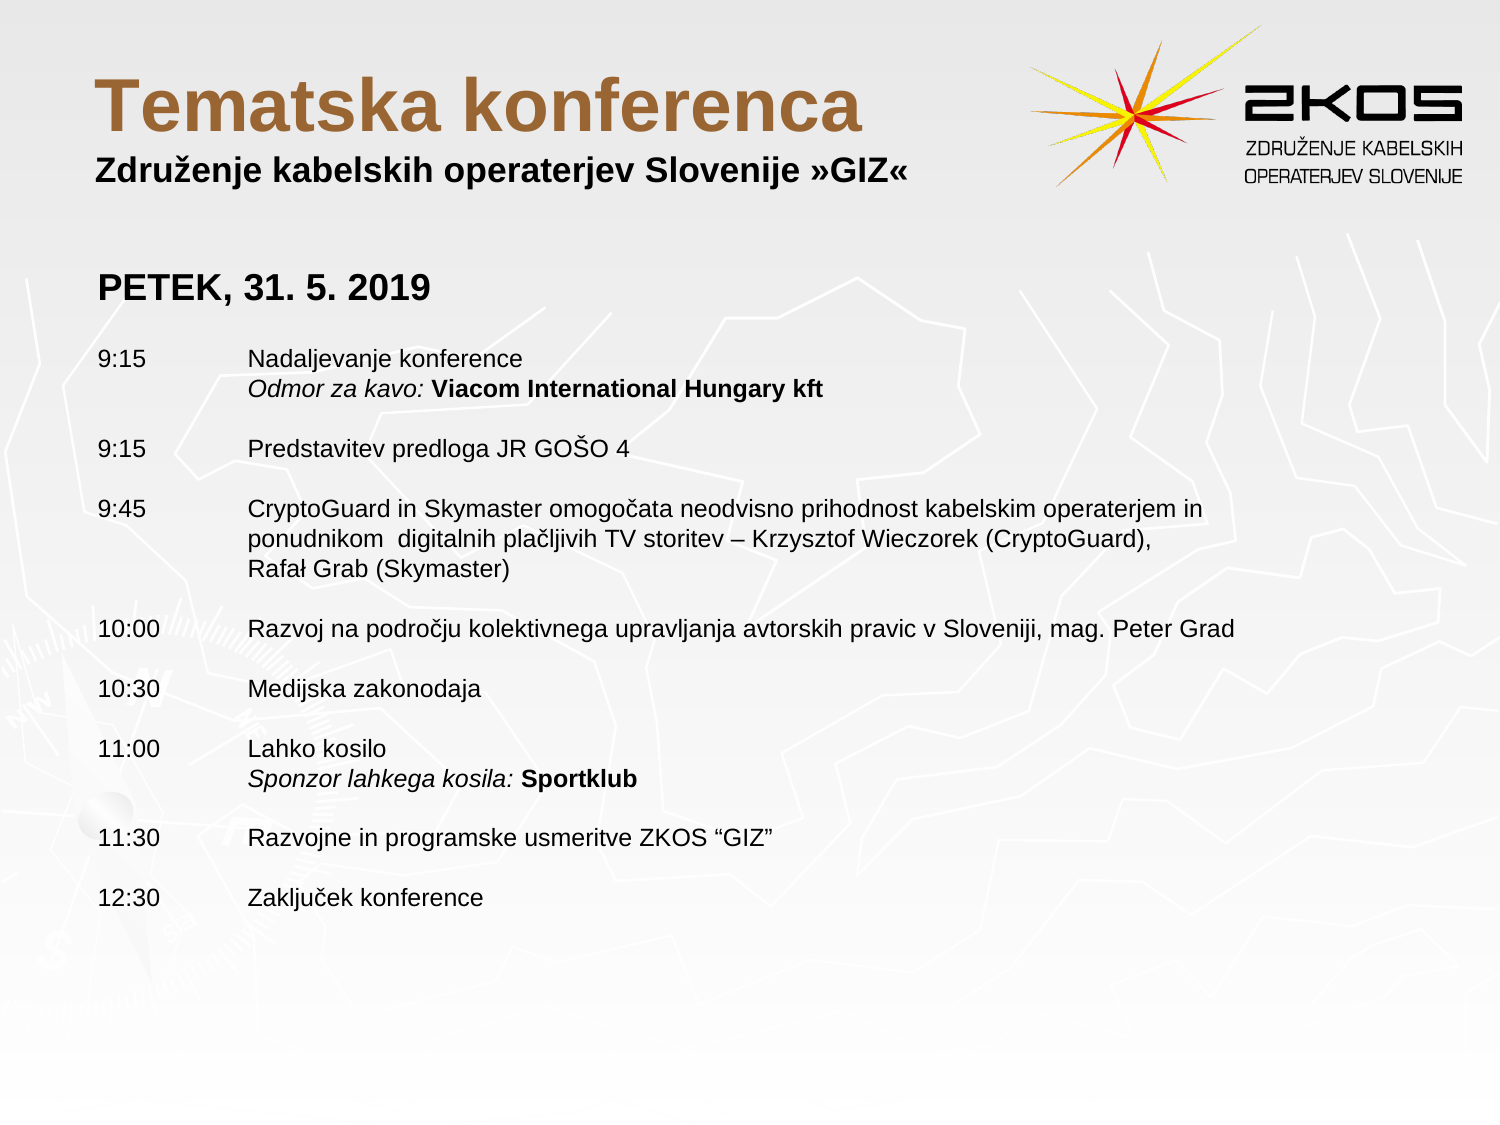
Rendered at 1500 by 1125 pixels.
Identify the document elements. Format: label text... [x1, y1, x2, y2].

picture [1021, 18, 1471, 194]
text_box PETEK, 31. 5. 2019 9:15 Nadaljevanje konference Odmor za kavo: Viacom International Hungary kft 9:15 Predstavitev predloga JR GOŠO 4 9:45 CryptoGuard in Skymaster omogočata neodvisno prihodnost kabelskim operaterjem in ponudnikom digitalnih plačljivih TV storitev – Krzysztof Wieczorek (CryptoGuard), Rafał Grab (Skymaster) 10:00 Razvoj na področju kolektivnega upravljanja avtorskih pravic v Sloveniji, mag. Peter Grad 10:30 Medijska zakonodaja 11:00 Lahko kosilo Sponzor lahkega kosila: Sportklub 11:30 Razvojne in programske usmeritve ZKOS “GIZ” 12:30 Zaključek konference [82, 255, 1424, 920]
text_box Tematska konferenca Združenje kabelskih operaterjev Slovenije »GIZ« [29, 42, 975, 197]
